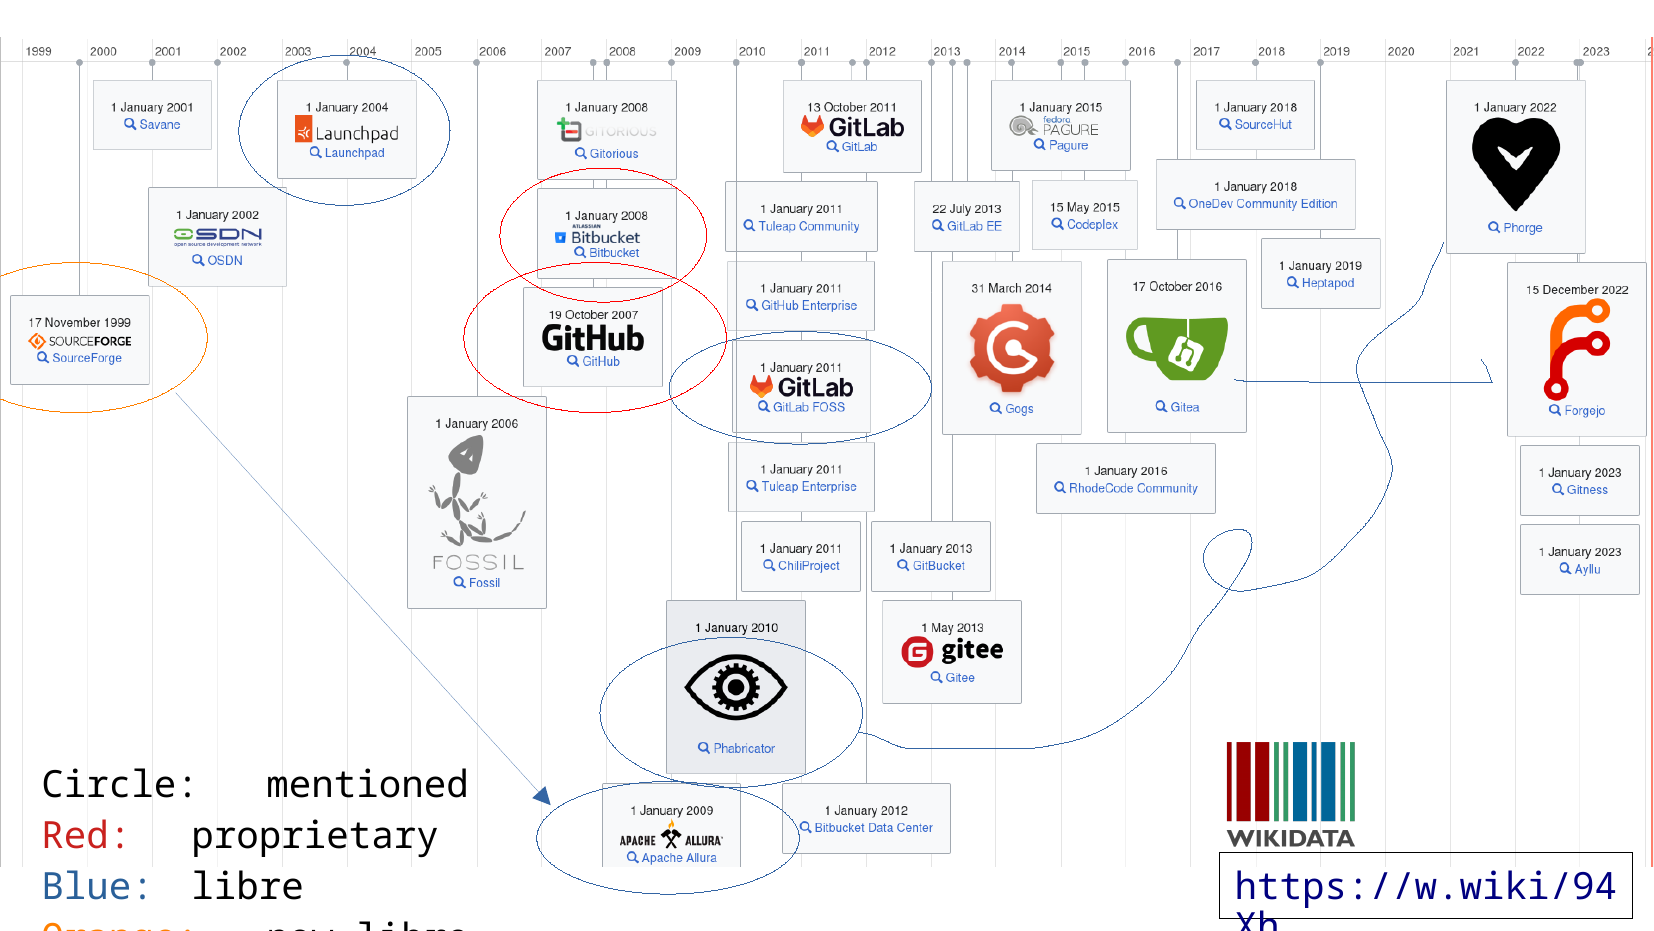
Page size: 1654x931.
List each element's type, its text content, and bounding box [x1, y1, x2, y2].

picture [0, 37, 1654, 867]
text_box https://w.wiki/94Xh [1219, 852, 1633, 906]
text_box Circle: mentioned Red: proprietary Blue: libre Orange: now libre [26, 750, 413, 916]
